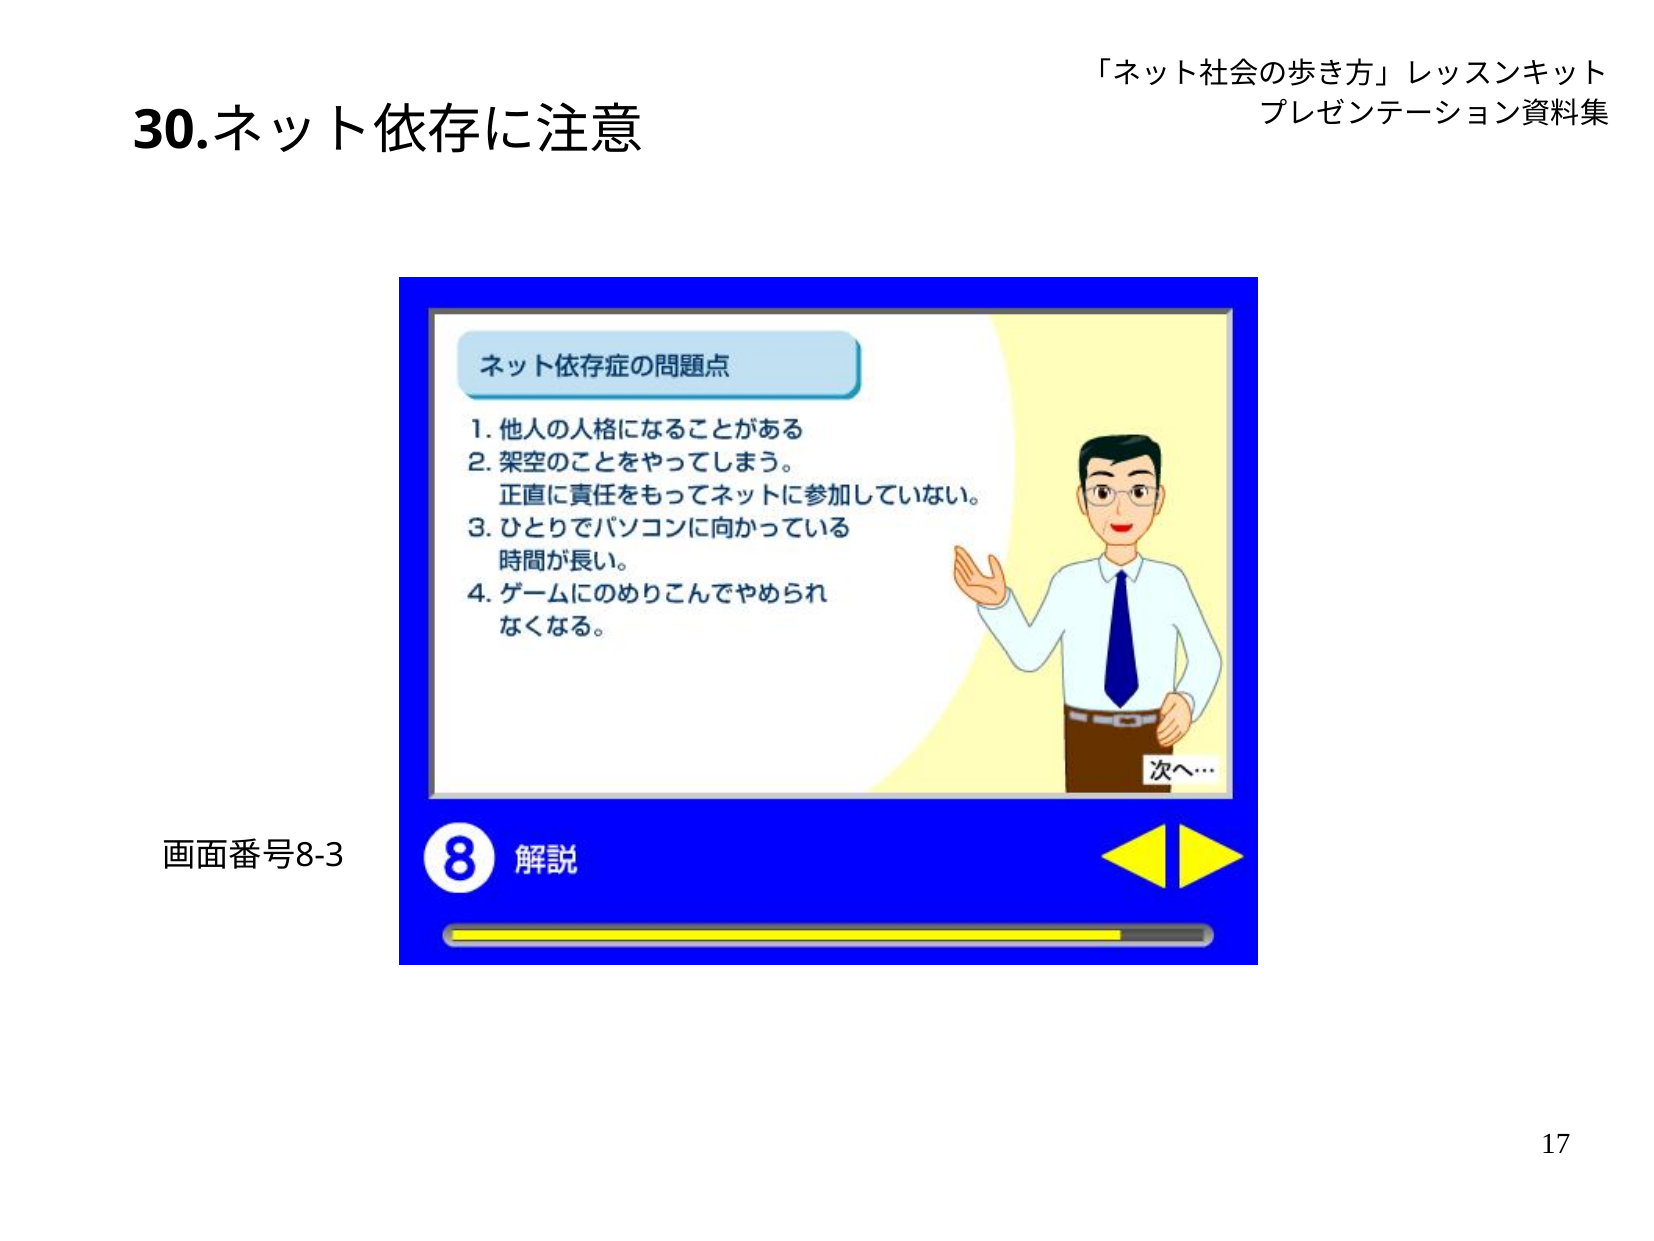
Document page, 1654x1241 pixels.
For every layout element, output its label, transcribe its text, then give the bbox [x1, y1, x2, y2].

text_box 30.ネット依存に注意 [118, 88, 1093, 169]
text_box 「ネット社会の歩き方」レッスンキット プレゼンテーション資料集 [1062, 44, 1625, 139]
picture [399, 277, 1258, 965]
text_box 画面番号8-3 [147, 826, 384, 882]
